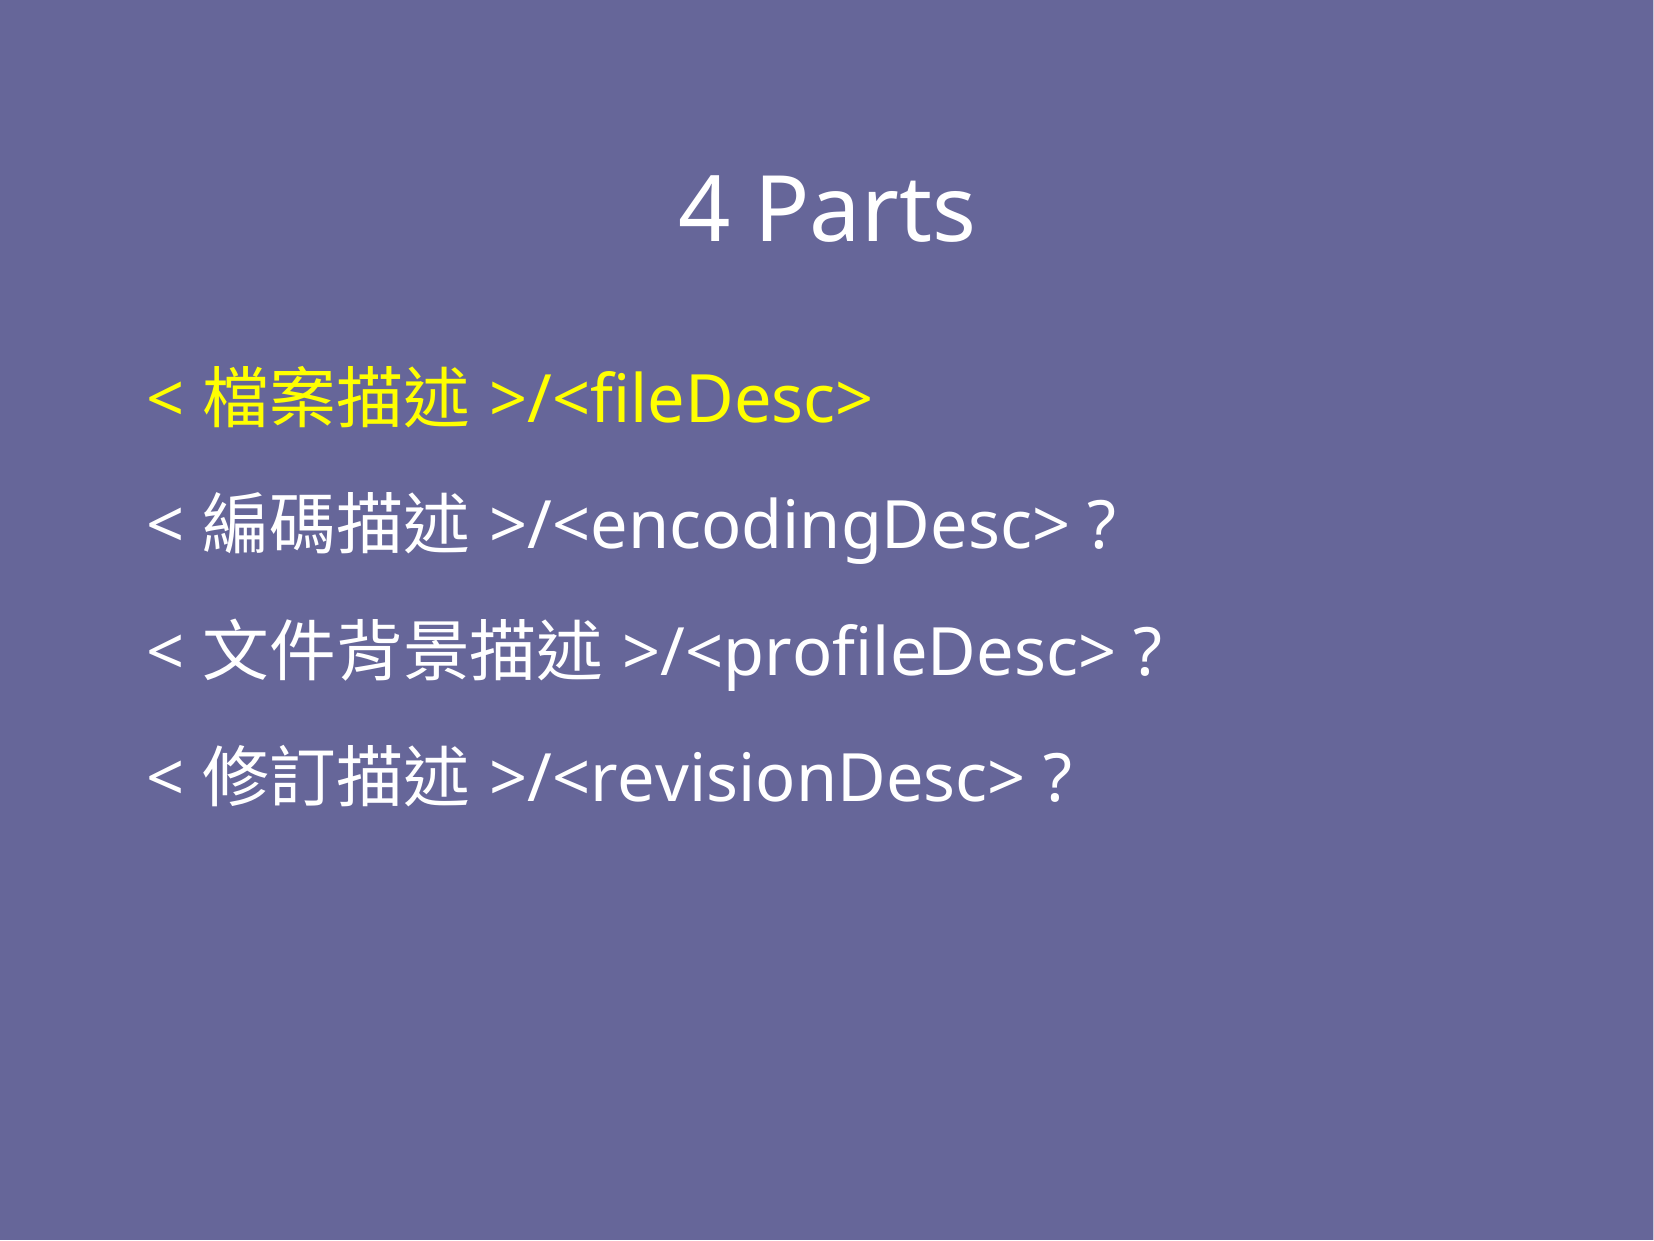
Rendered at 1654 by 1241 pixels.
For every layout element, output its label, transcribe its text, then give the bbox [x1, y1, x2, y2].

list <檔案描述>/<fileDesc> <編碼描述>/<encodingDesc> ? <文件背景描述>/<profileDesc> ? <修訂描述>/<revisionDesc> ? [121, 344, 1534, 1112]
title 4 Parts [121, 102, 1534, 310]
